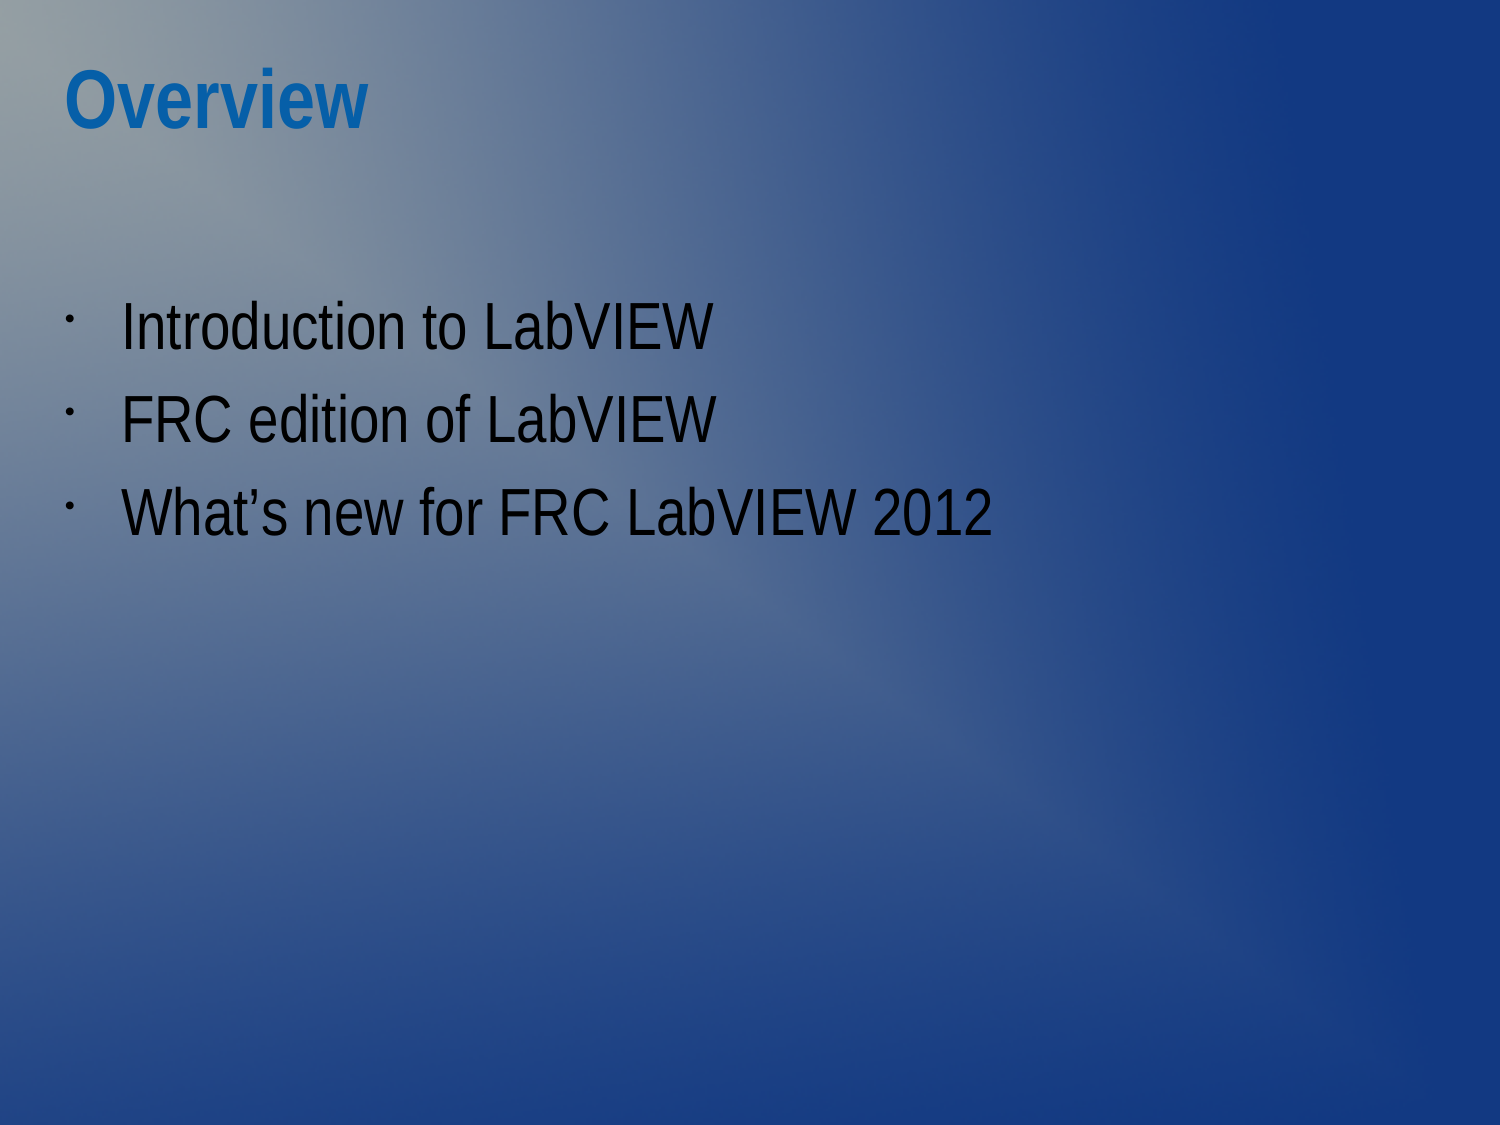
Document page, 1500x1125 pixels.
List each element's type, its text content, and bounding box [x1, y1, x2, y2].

list Introduction to LabVIEW FRC edition of LabVIEW What’s new for FRC LabVIEW 2012 [50, 275, 1438, 963]
title Overview [50, 37, 1438, 225]
picture [0, 0, 1500, 1125]
